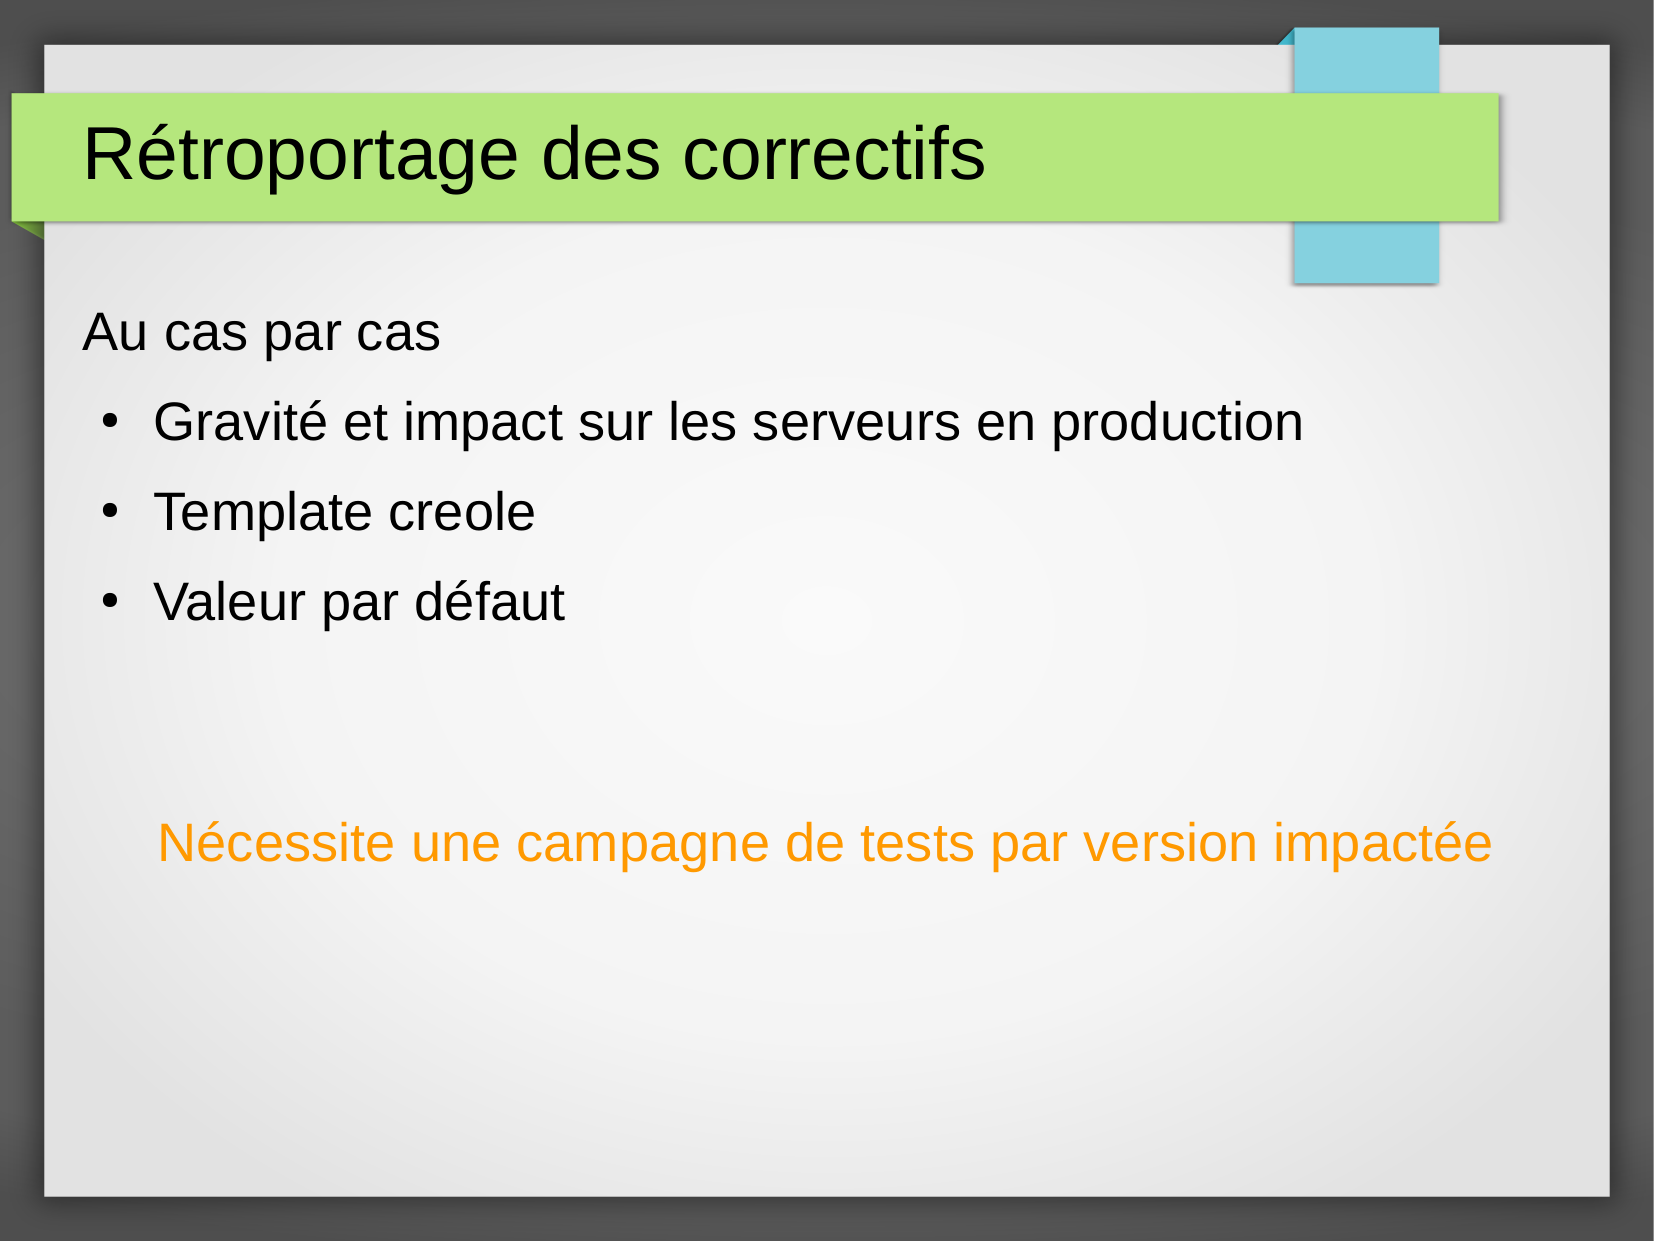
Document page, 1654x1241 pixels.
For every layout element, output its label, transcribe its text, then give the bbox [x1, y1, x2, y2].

picture [0, 0, 1654, 1241]
title Rétroportage des correctifs [82, 94, 1264, 213]
list Nécessite une campagne de tests par version impactée [82, 670, 1571, 1015]
list Au cas par cas Gravité et impact sur les serveurs en production Template creole Valeur par défaut [82, 295, 1571, 639]
